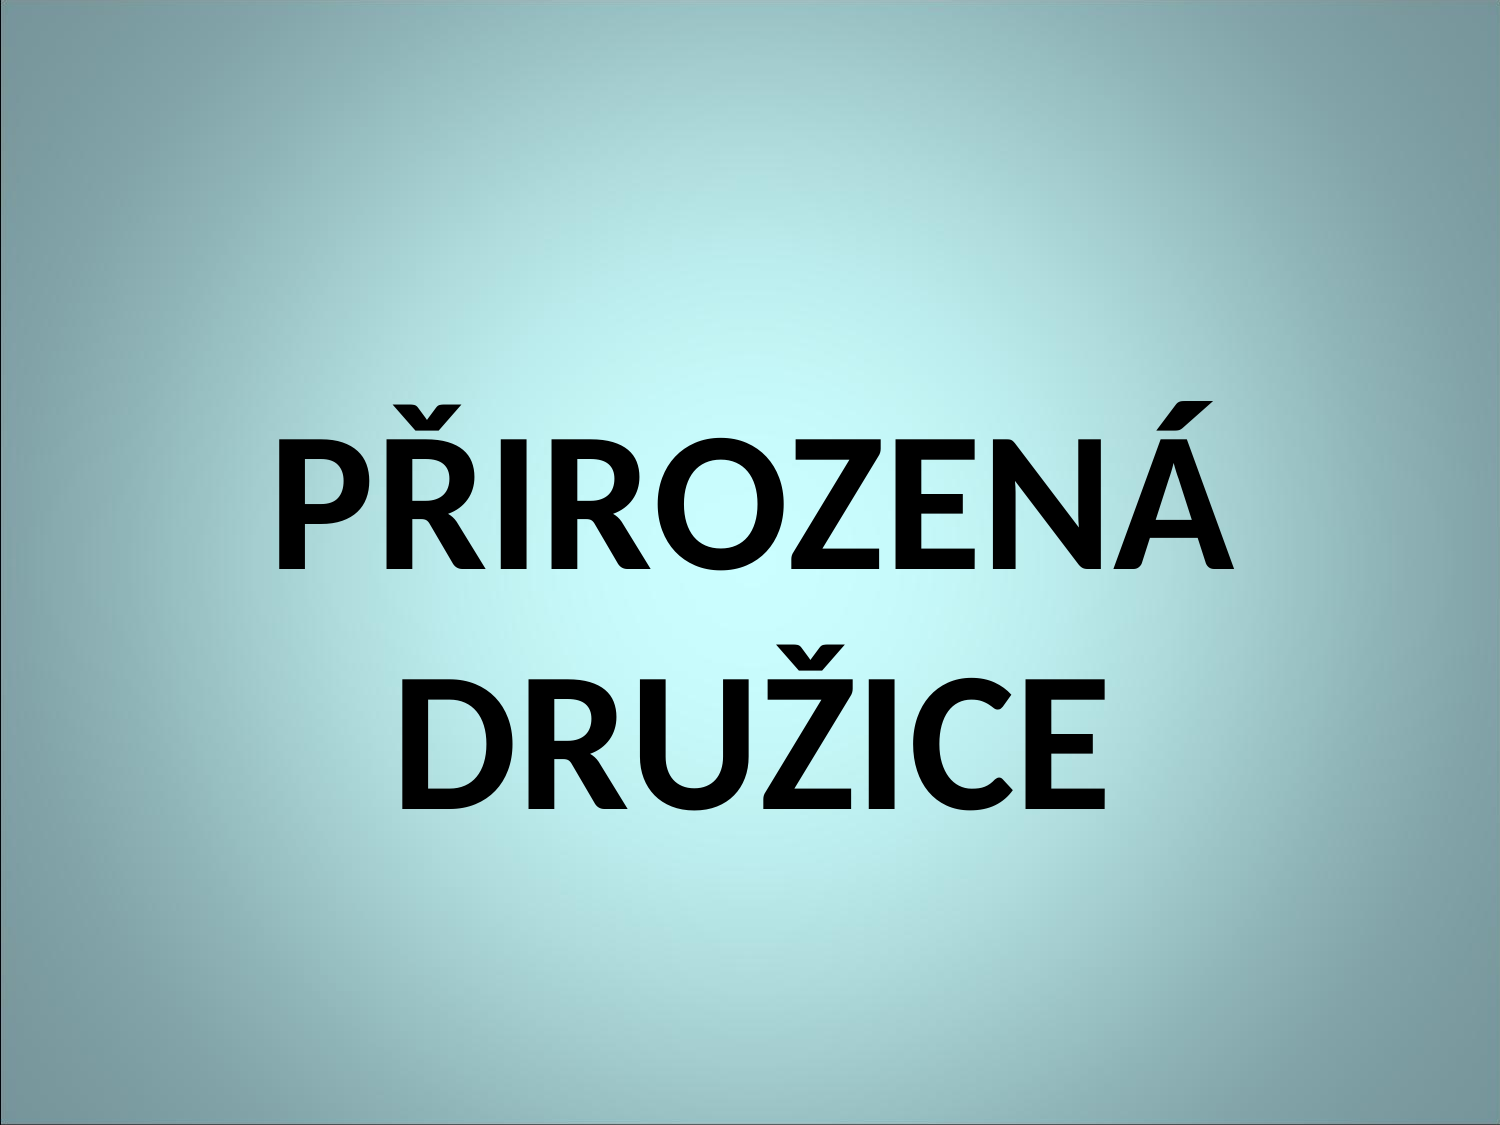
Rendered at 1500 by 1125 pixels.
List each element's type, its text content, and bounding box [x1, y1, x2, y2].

picture [0, 0, 1500, 1125]
title PŘIROZENÁ DRUŽICE [76, 361, 1427, 857]
